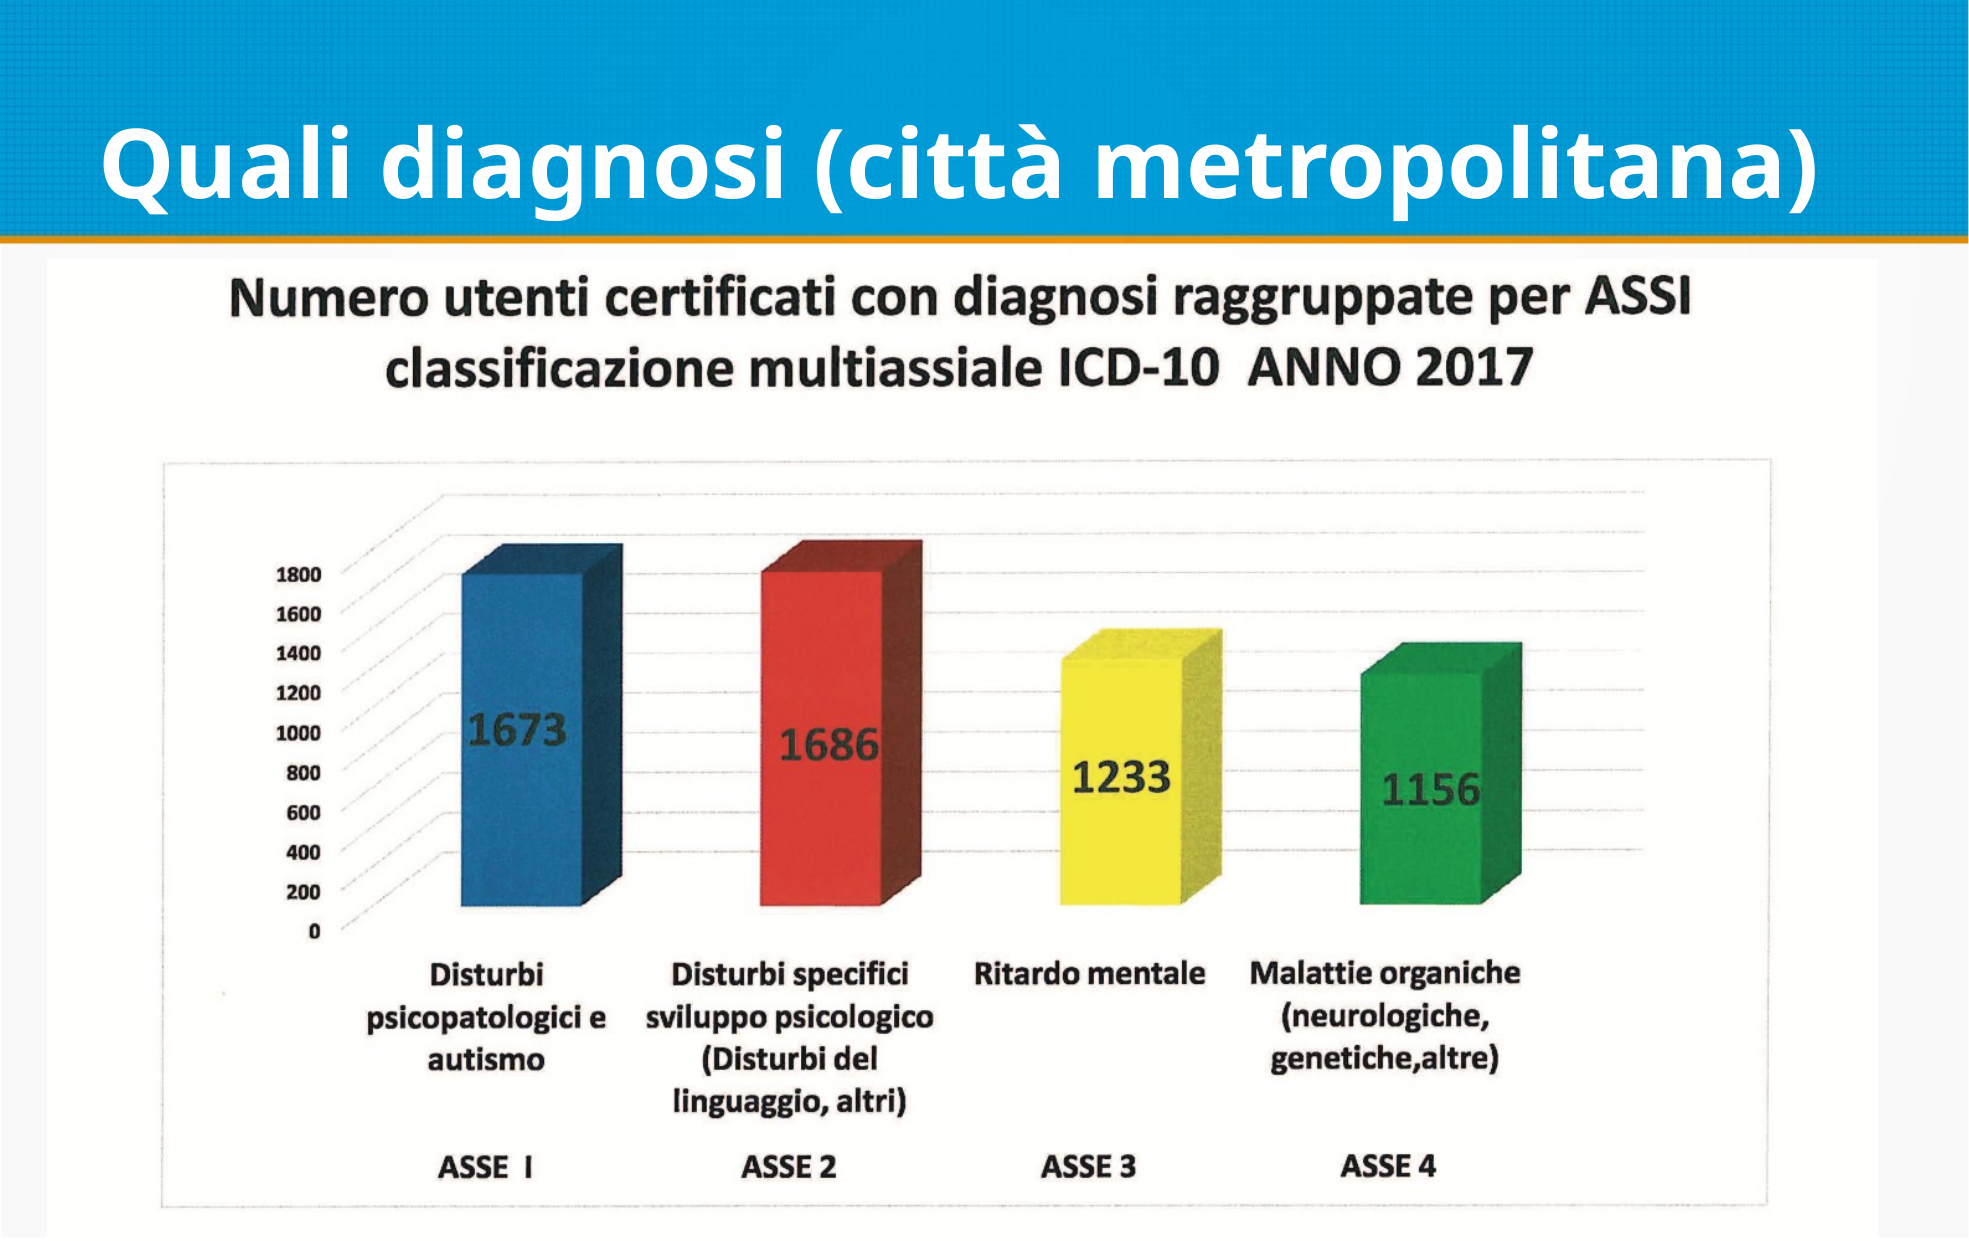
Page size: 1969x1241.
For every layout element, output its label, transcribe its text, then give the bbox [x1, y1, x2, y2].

picture [0, 233, 1969, 1241]
title Quali diagnosi (città metropolitana) [98, 19, 1870, 227]
